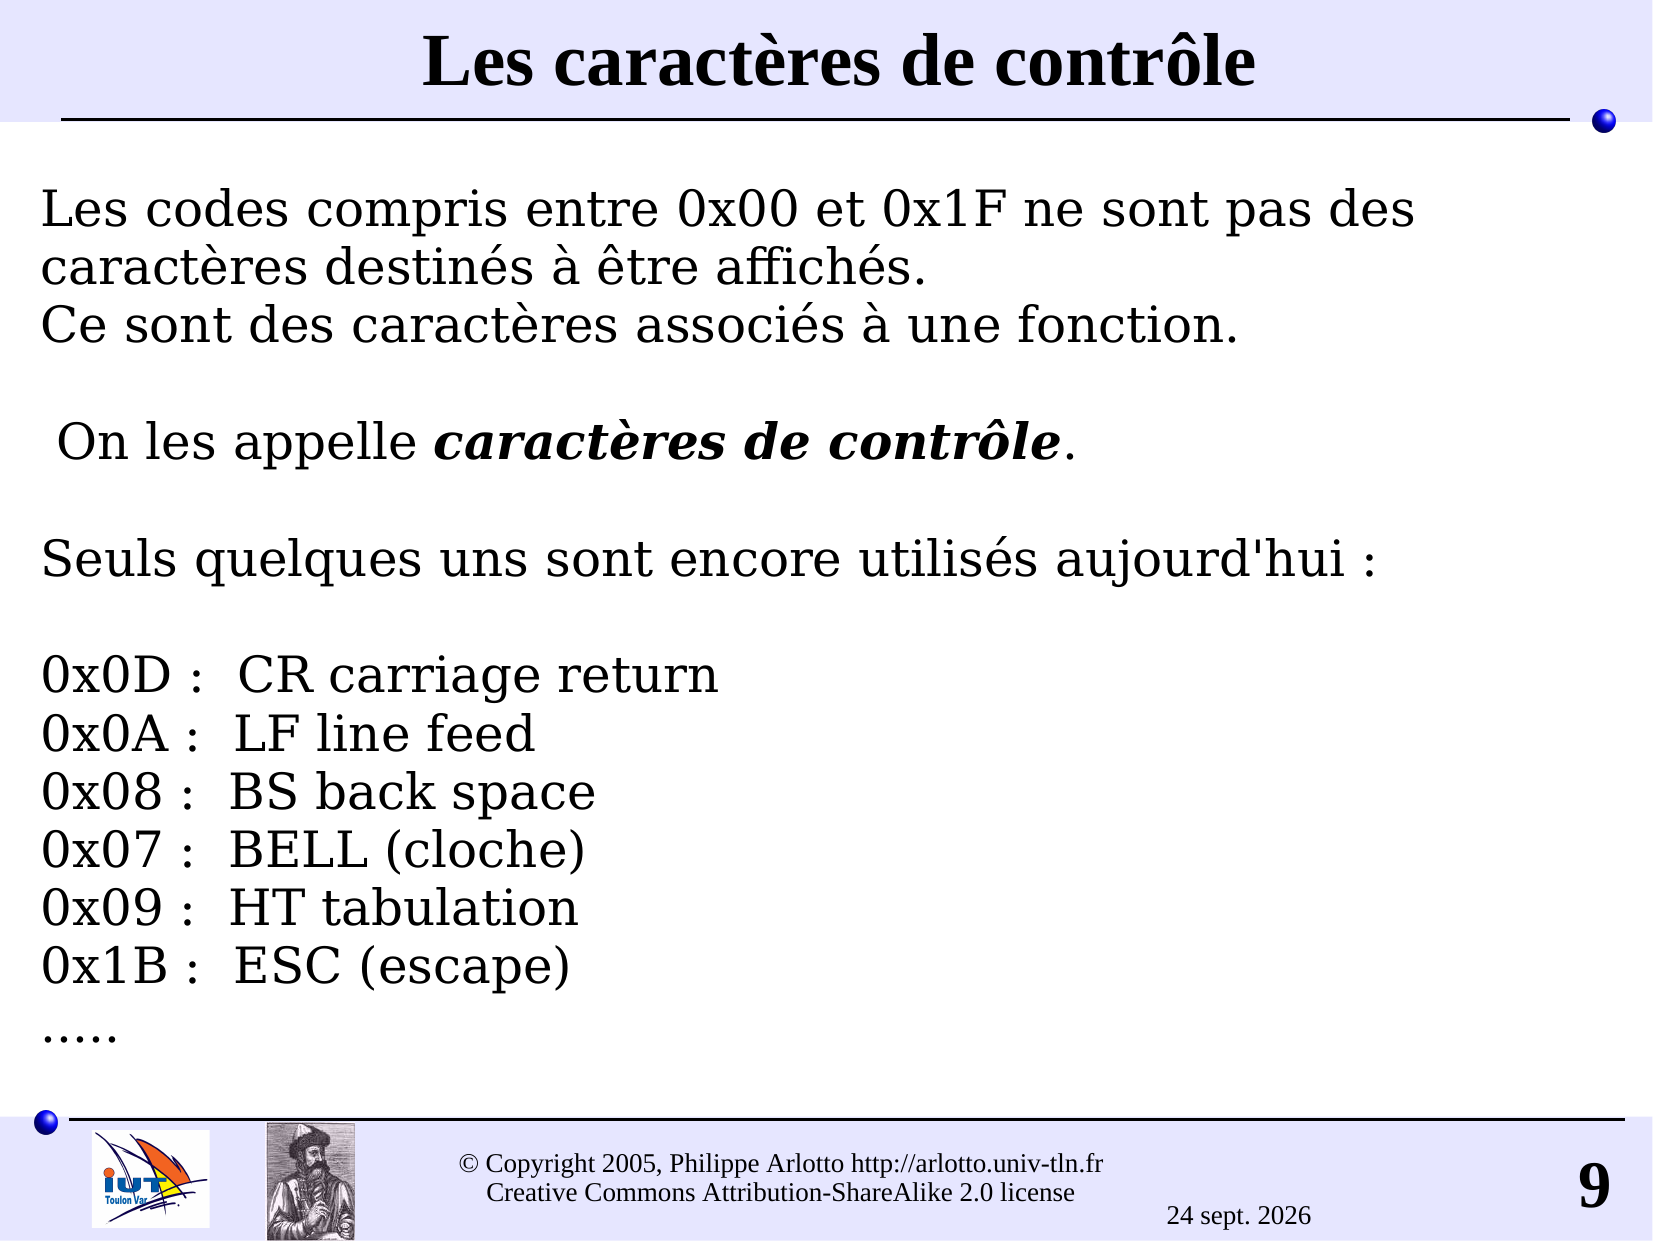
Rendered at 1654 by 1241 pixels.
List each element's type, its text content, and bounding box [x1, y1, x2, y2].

picture [265, 1122, 355, 1241]
title Les caractères de contrôle [95, 11, 1585, 110]
text_box Les codes compris entre 0x00 et 0x1F ne sont pas des caractères destinés à être affichés. Ce sont des caractères associés à une fonction. On les appelle caractères de contrôle. Seuls quelques uns sont encore utilisés aujourd'hui : 0x0D : CR carriage return 0x0A : LF line feed 0x08 : BS back space 0x07 : BELL (cloche) 0x09 : HT tabulation 0x1B : ESC (escape) ..... [40, 179, 1418, 1113]
